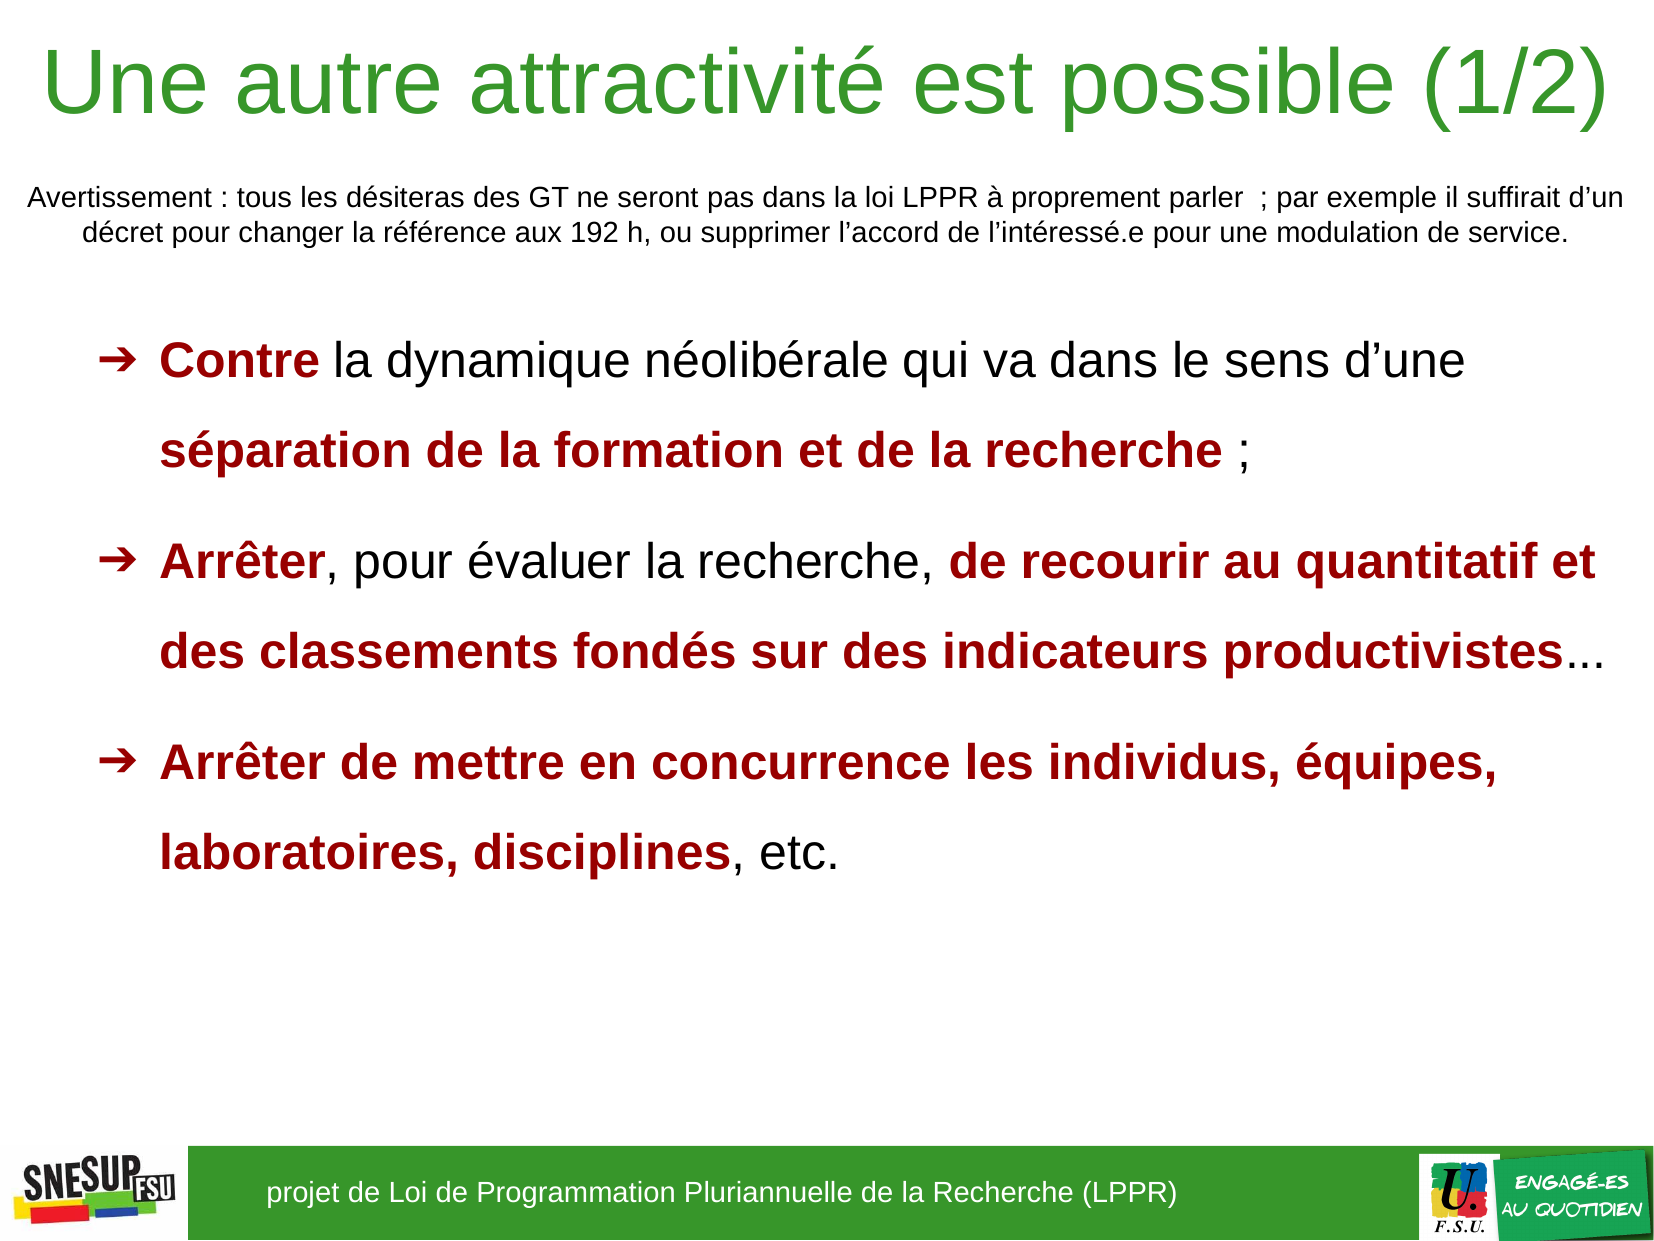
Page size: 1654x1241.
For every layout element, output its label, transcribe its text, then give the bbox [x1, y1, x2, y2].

picture [0, 1145, 188, 1240]
text_box Une autre attractivité est possible (1/2) [0, 0, 1654, 153]
text_box Avertissement : tous les désiteras des GT ne seront pas dans la loi LPPR à proprement parler ; par exemple il suffirait d’un décret pour changer la référence aux 192 h, ou supprimer l’accord de l’intéressé.e pour une modulation de service. [0, 163, 1654, 250]
text_box Contre la dynamique néolibérale qui va dans le sens d’une séparation de la formation et de la recherche ; Arrêter, pour évaluer la recherche, de recourir au quantitatif et des classements fondés sur des indicateurs productivistes... Arrêter de mettre en concurrence les individus, équipes, laboratoires, disciplines, etc. [69, 282, 1654, 1071]
picture [1419, 1145, 1654, 1241]
